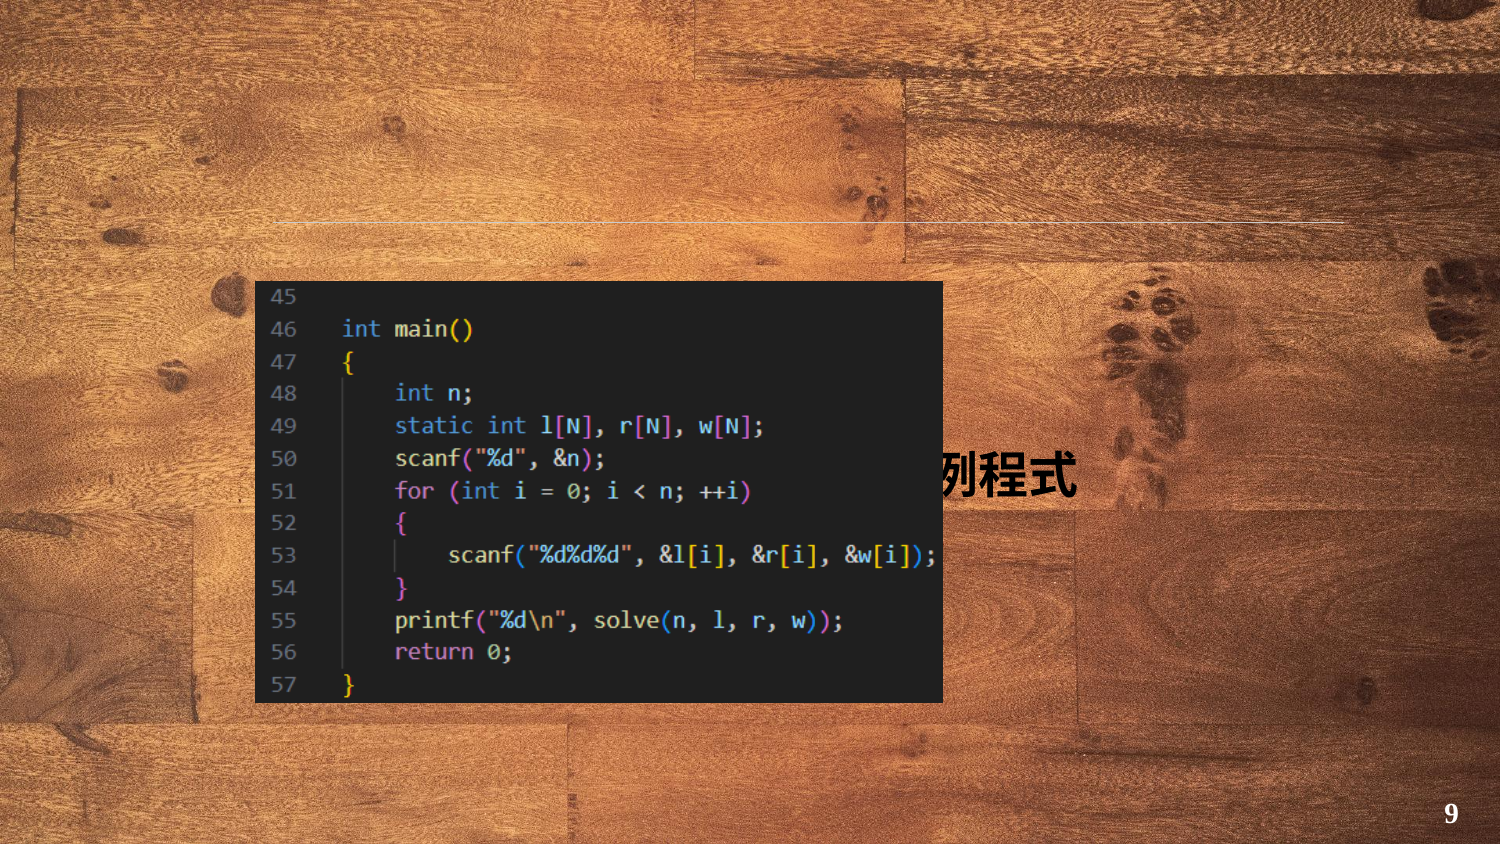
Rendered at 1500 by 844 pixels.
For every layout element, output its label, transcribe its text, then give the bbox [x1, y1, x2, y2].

picture [255, 281, 943, 703]
title 範例程式 [255, 117, 1341, 233]
slide_number 8 [1429, 779, 1500, 844]
